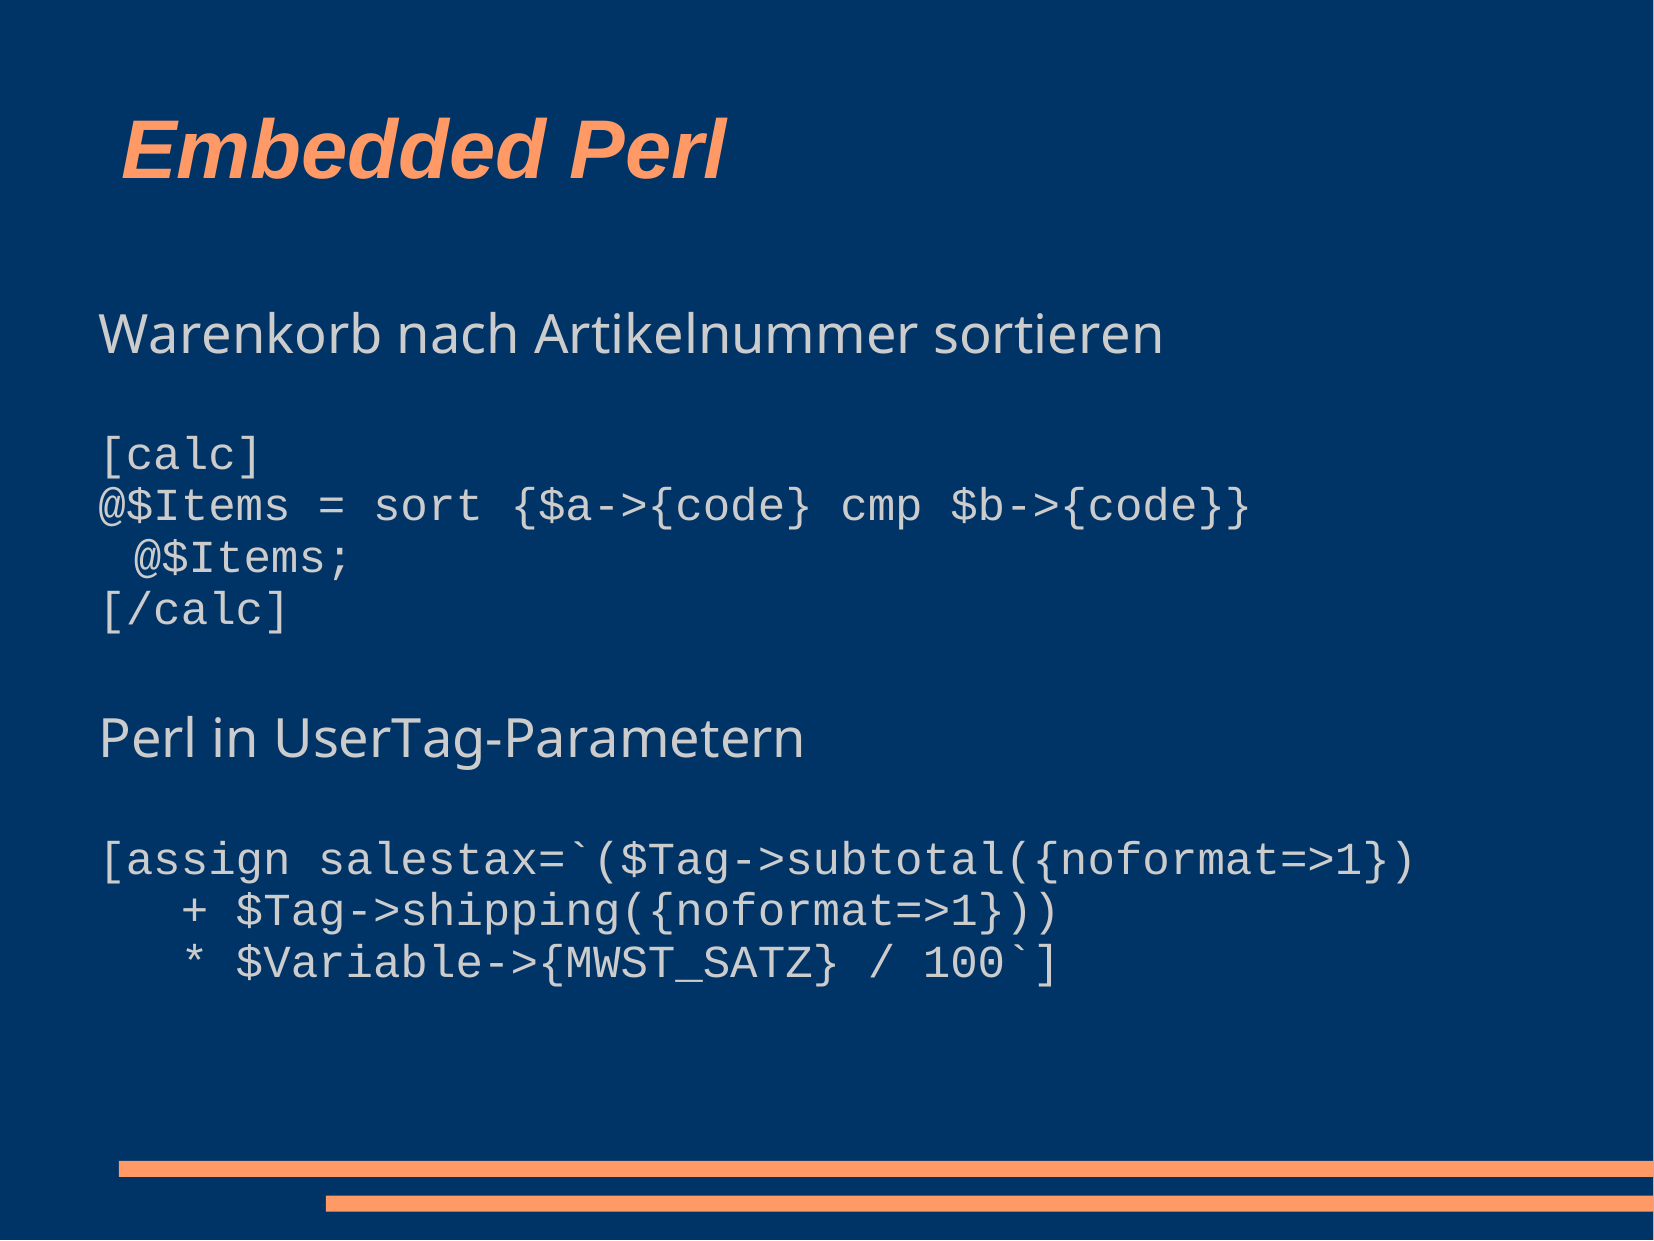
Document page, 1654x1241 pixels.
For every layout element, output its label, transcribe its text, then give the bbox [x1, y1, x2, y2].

title Embedded Perl [121, 46, 1534, 245]
subtitle Warenkorb nach Artikelnummer sortieren [calc] @$Items = sort {$a->{code} cmp $b->{code}} @$Items; [/calc] Perl in UserTag-Parametern [assign salestax=`($Tag->subtotal({noformat=>1}) + $Tag->shipping({noformat=>1})) * $Variable->{MWST_SATZ} / 100`] [98, 245, 1538, 1042]
